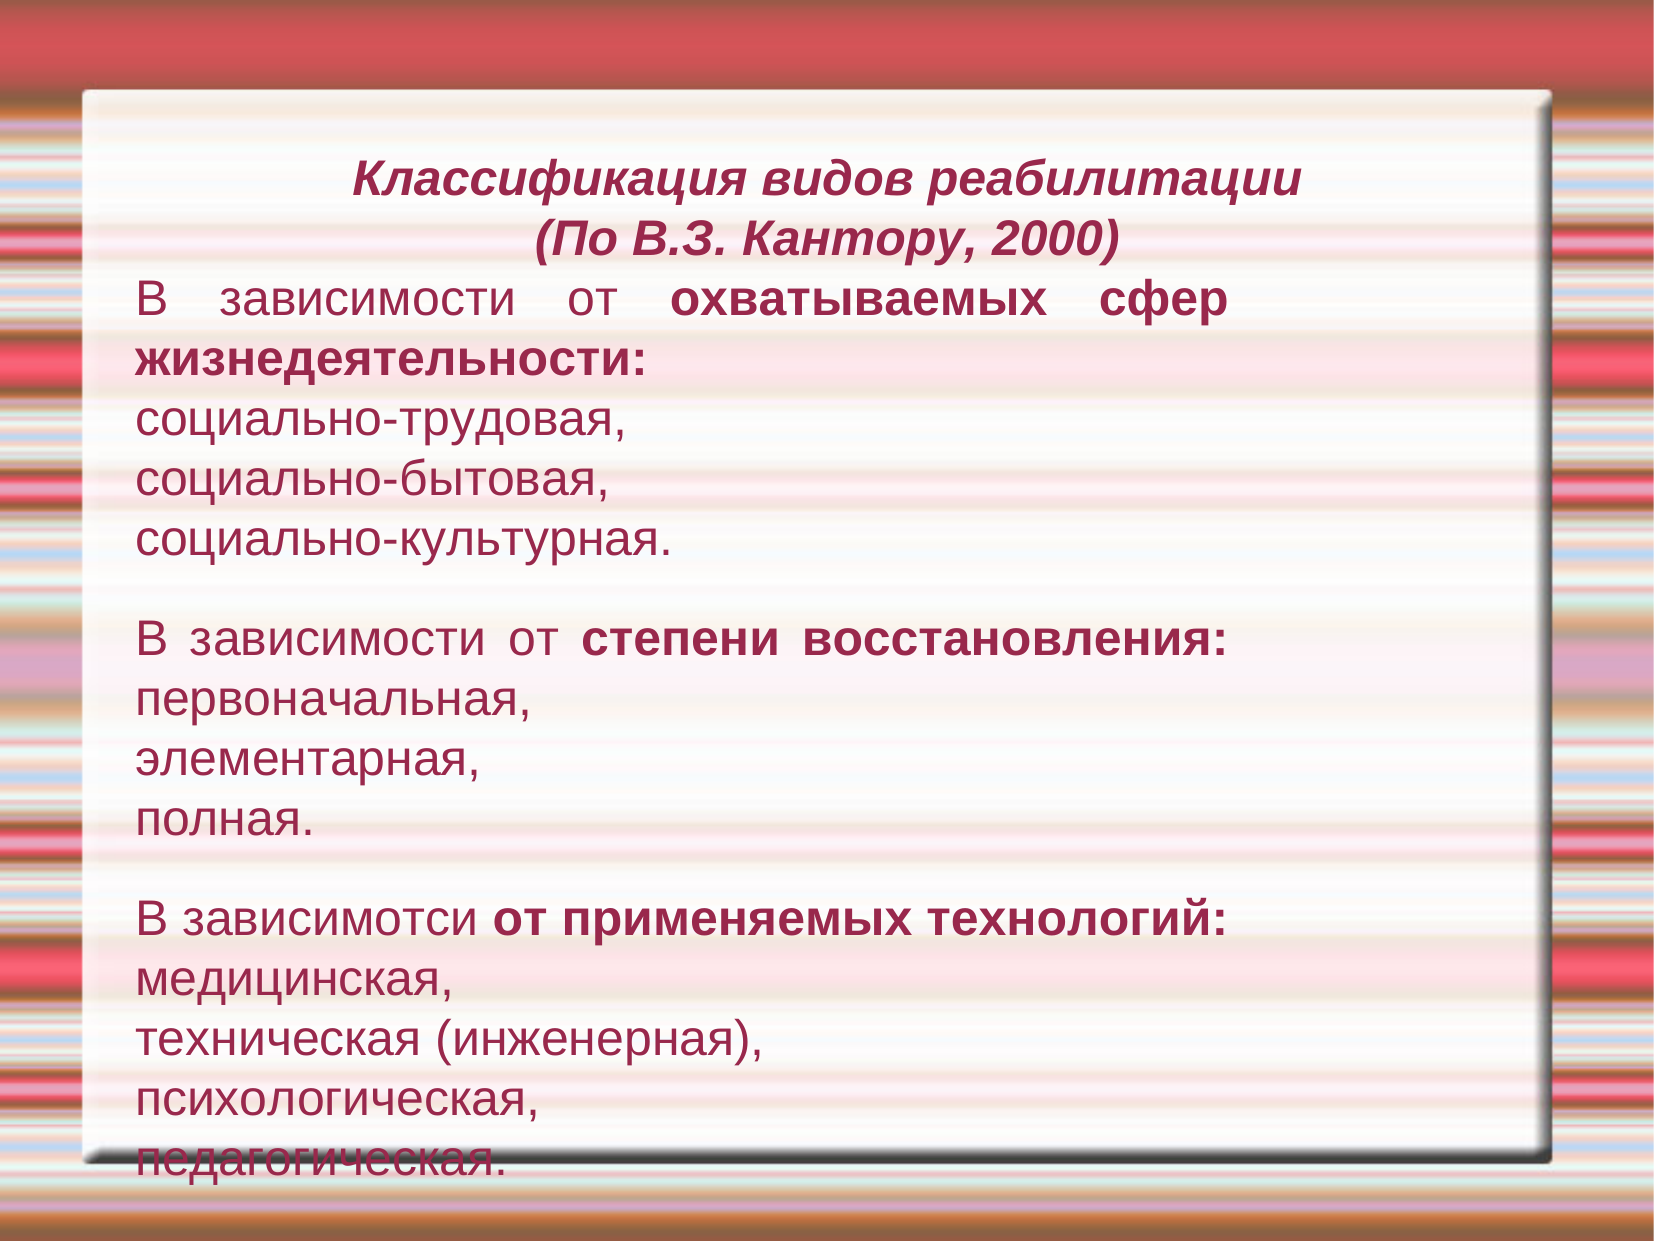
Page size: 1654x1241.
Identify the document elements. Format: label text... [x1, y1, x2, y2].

title Классификация видов реабилитации (По В.З. Кантору, 2000) [121, 114, 1534, 296]
subtitle В зависимости от охватываемых сфер жизнедеятельности: социально-трудовая, социально-бытовая, социально-культурная. В зависимости от степени восстановления: первоначальная, элементарная, полная. В зависимотси от применяемых технологий: медицинская, техническая (инженерная), психологическая, педагогическая. [134, 265, 1516, 1132]
